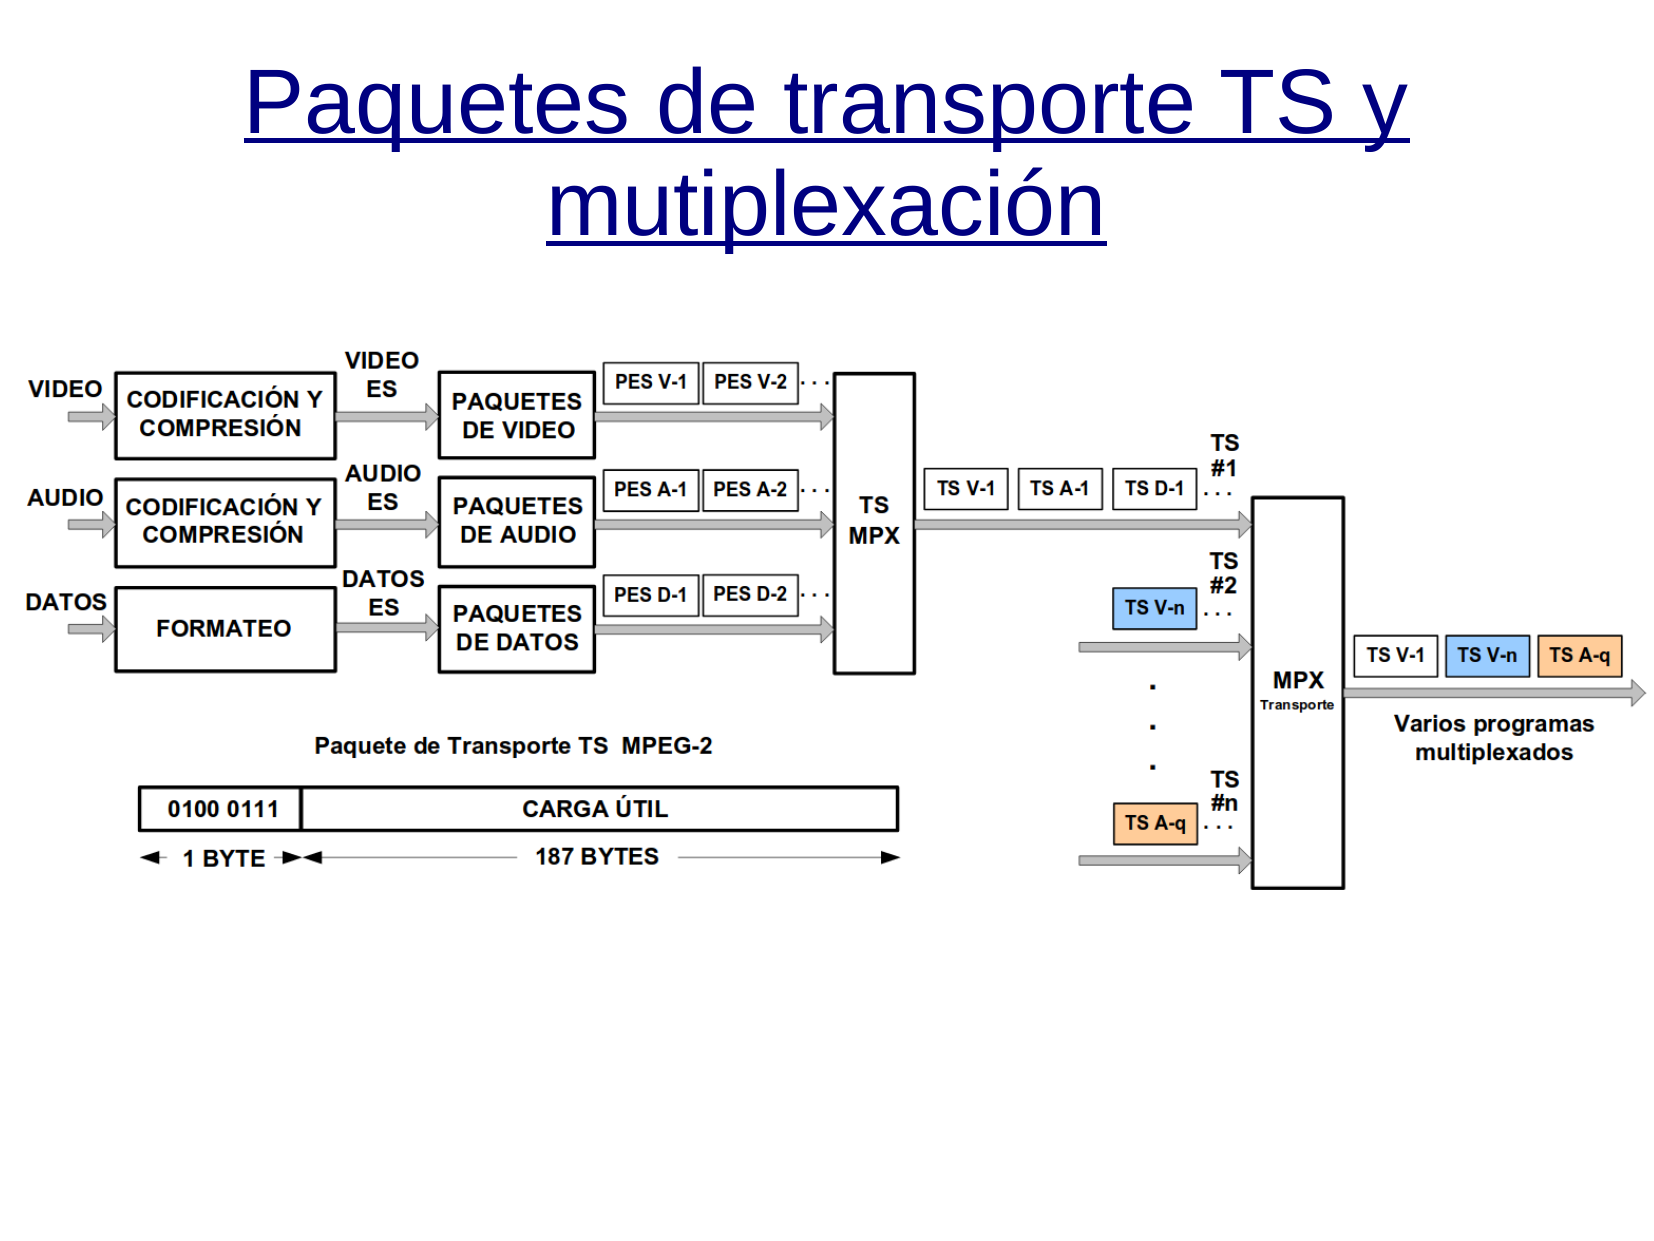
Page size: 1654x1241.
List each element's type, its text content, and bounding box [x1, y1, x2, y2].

picture [5, 337, 1654, 910]
title Paquetes de transporte TS y mutiplexación [82, 49, 1571, 257]
